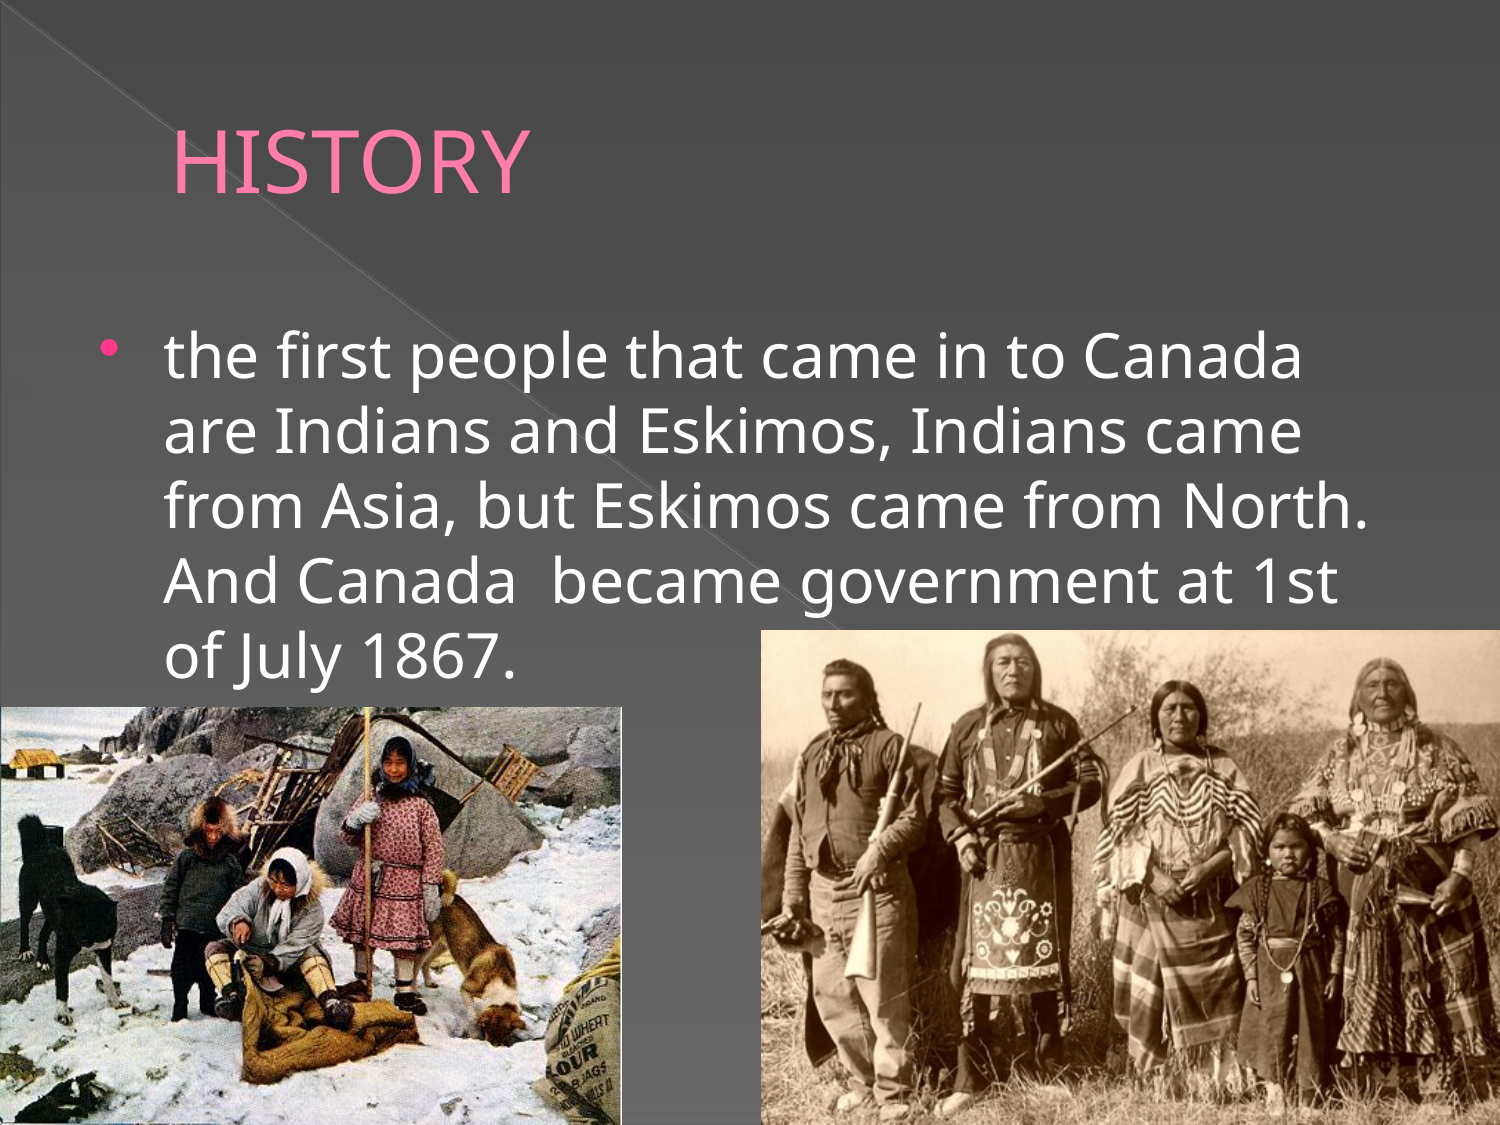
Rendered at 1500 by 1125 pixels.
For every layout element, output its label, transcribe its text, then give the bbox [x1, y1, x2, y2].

list the first people that came in to Canada are Indians and Eskimos, Indians came from Asia, but Eskimos came from North. And Canada became government at 1st of July 1867. [75, 308, 1425, 1059]
picture [761, 630, 1500, 1125]
picture [0, 707, 622, 1125]
title HISTORY [75, 43, 1425, 274]
